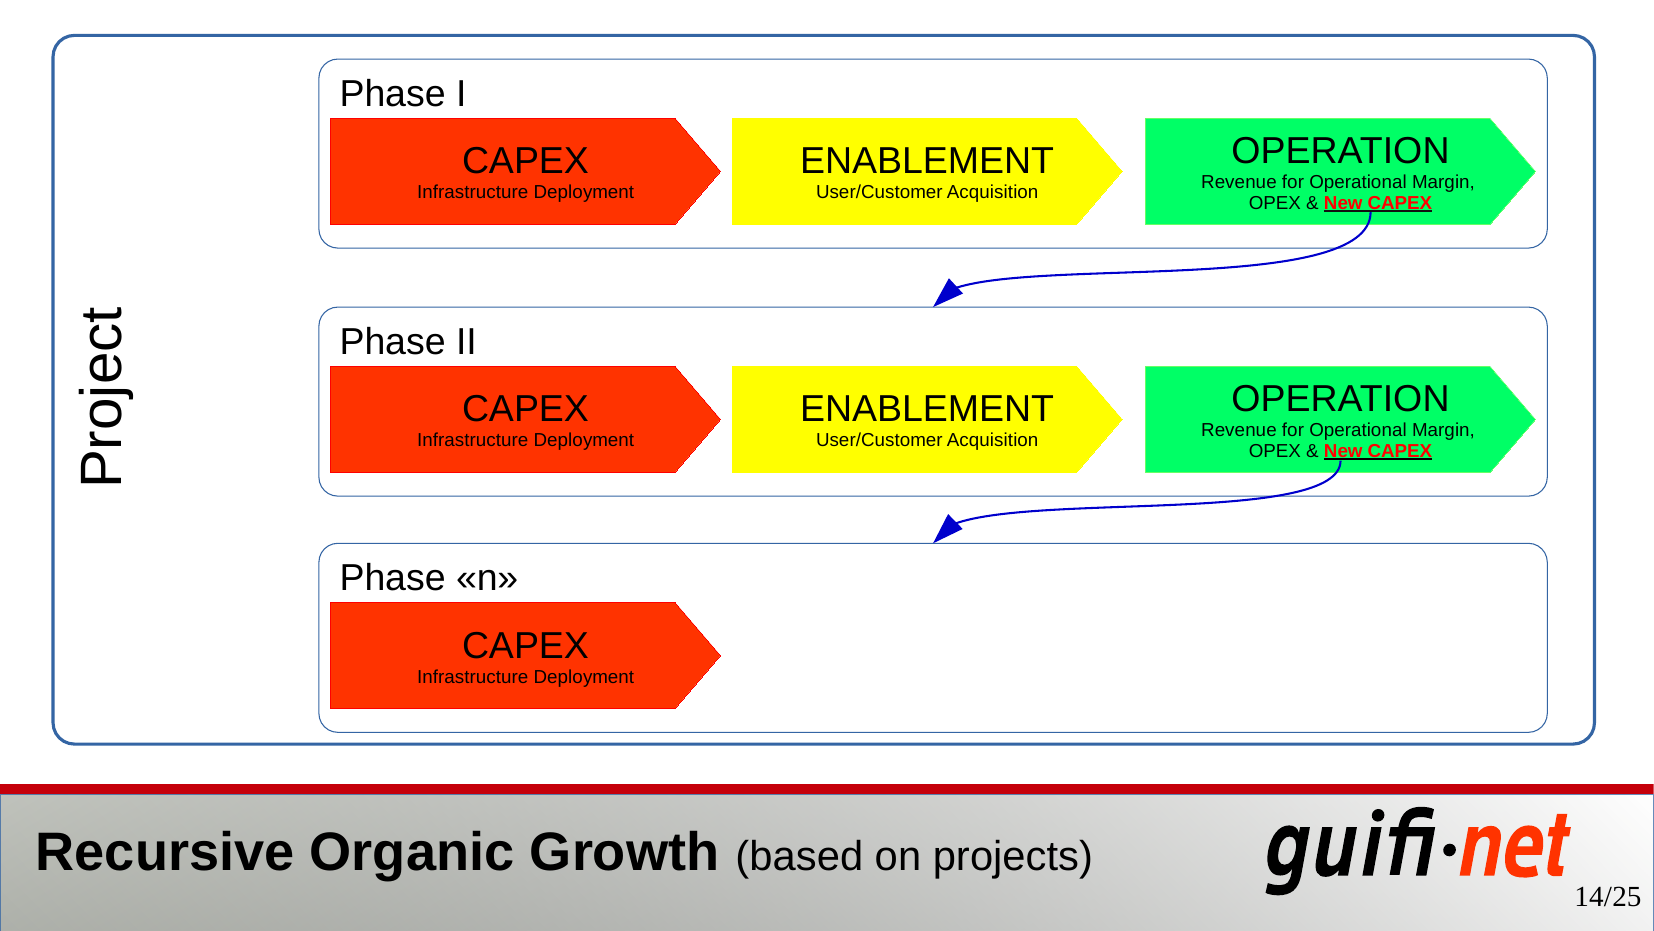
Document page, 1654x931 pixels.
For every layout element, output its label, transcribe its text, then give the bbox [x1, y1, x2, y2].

text_box Phase II [318, 307, 1548, 497]
text_box ENABLEMENT User/Customer Acquisition [732, 366, 1123, 473]
text_box CAPEX Infrastructure Deployment [330, 366, 721, 473]
text_box Phase «n» [318, 543, 1548, 733]
text_box OPERATION Revenue for Operational Margin, OPEX & New CAPEX [1145, 366, 1536, 473]
text_box Project [53, 35, 1595, 745]
title Recursive Organic Growth (based on projects) [35, 804, 1182, 898]
text_box CAPEX Infrastructure Deployment [330, 602, 721, 709]
